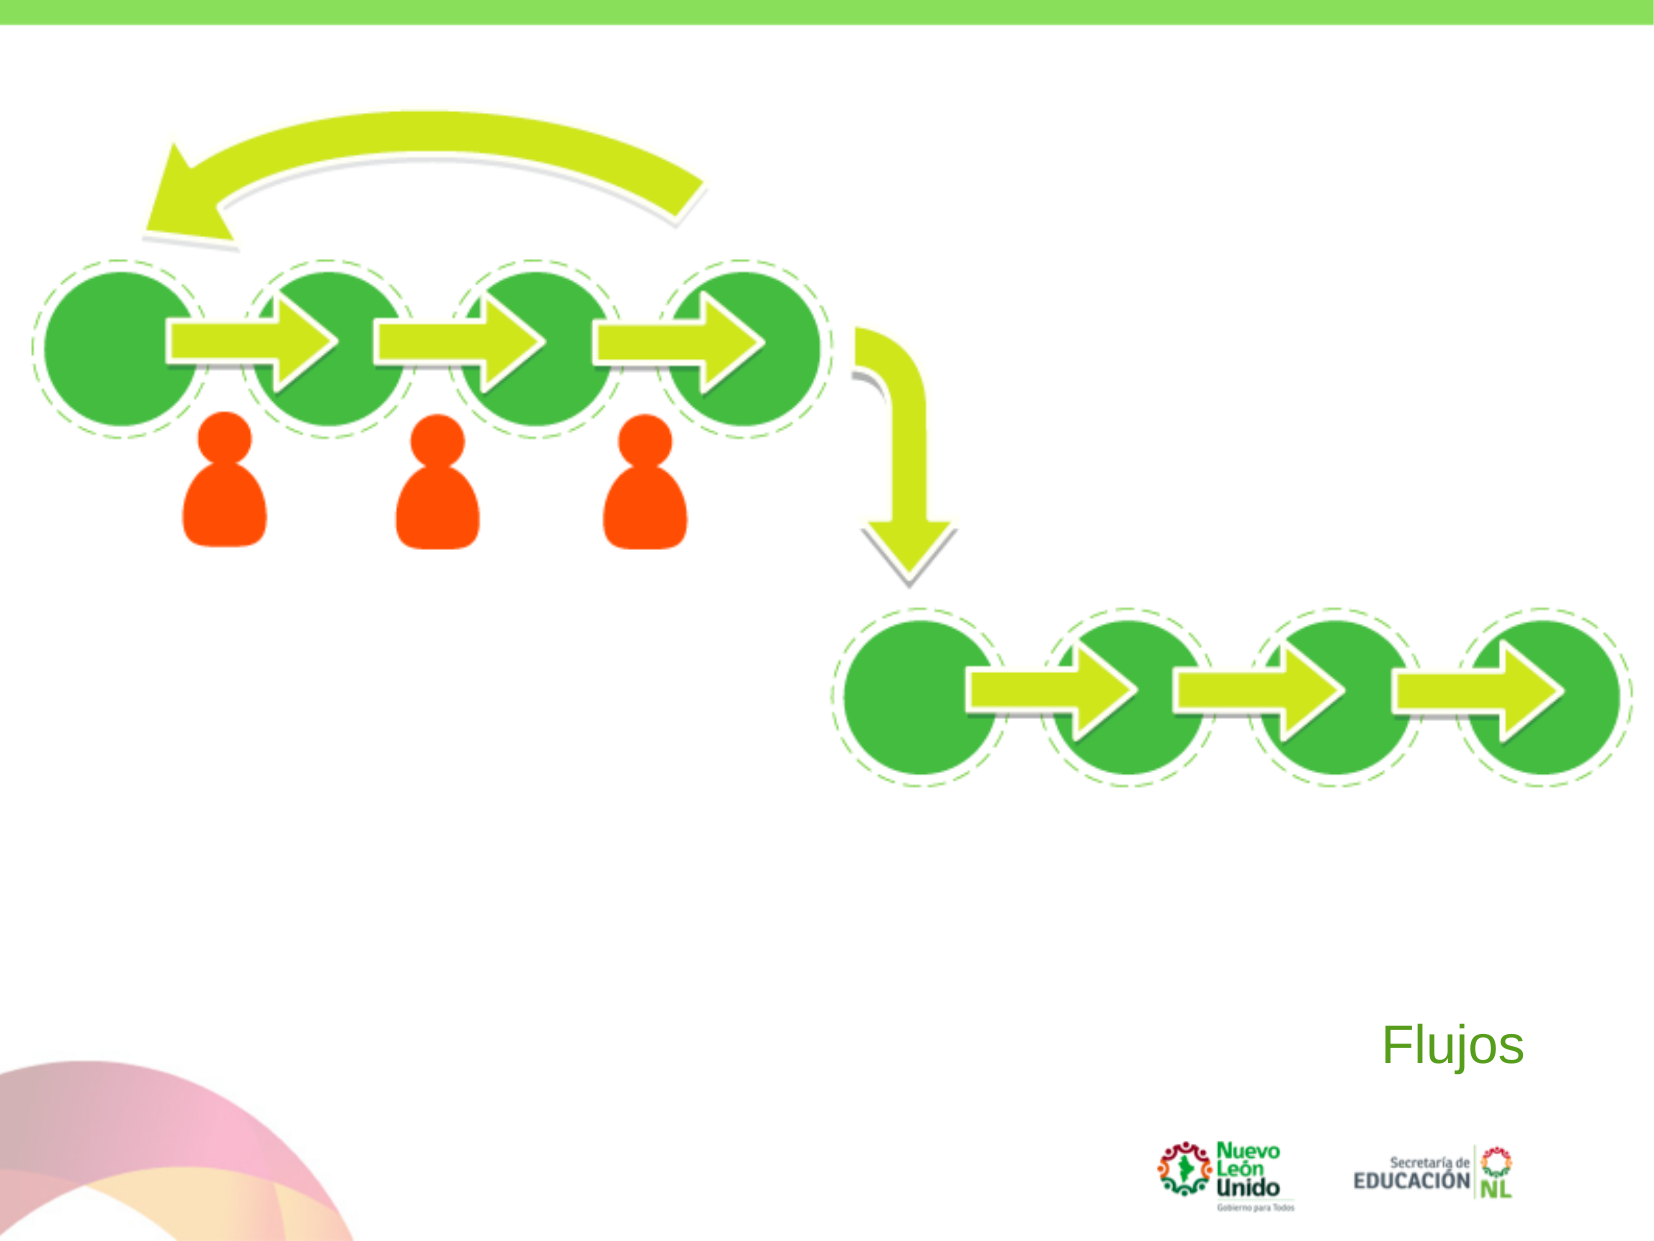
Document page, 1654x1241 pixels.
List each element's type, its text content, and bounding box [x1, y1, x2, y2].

text_box Flujos [1366, 1006, 1613, 1088]
picture [0, 0, 1654, 1241]
